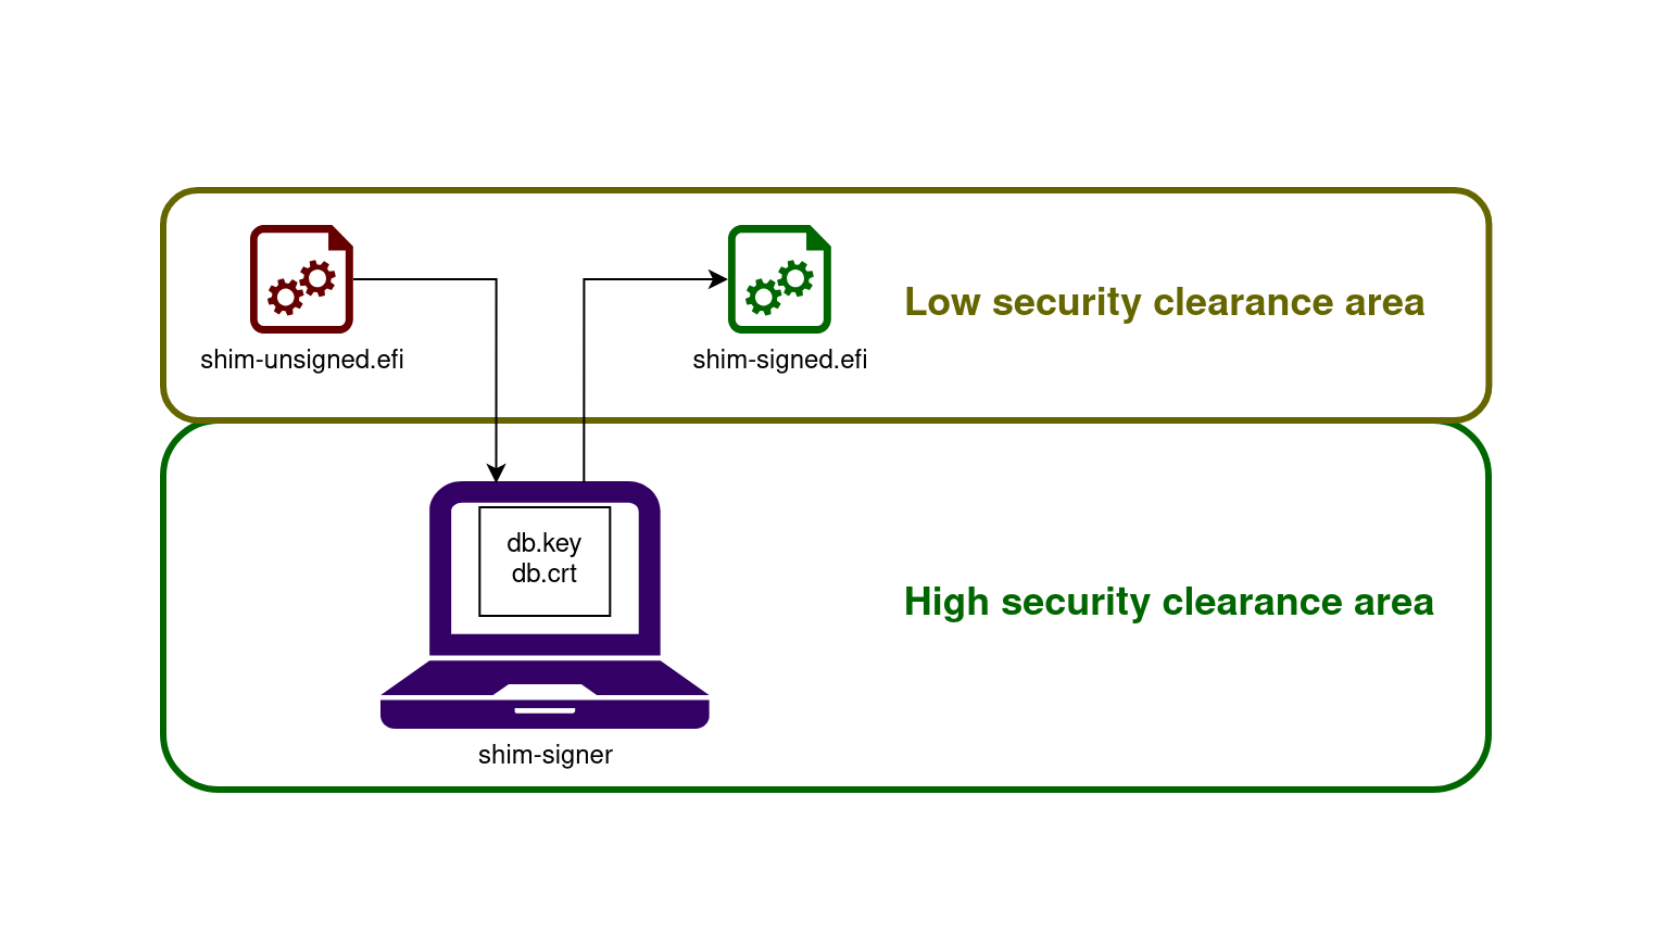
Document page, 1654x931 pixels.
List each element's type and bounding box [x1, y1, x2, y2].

picture [160, 187, 1494, 922]
